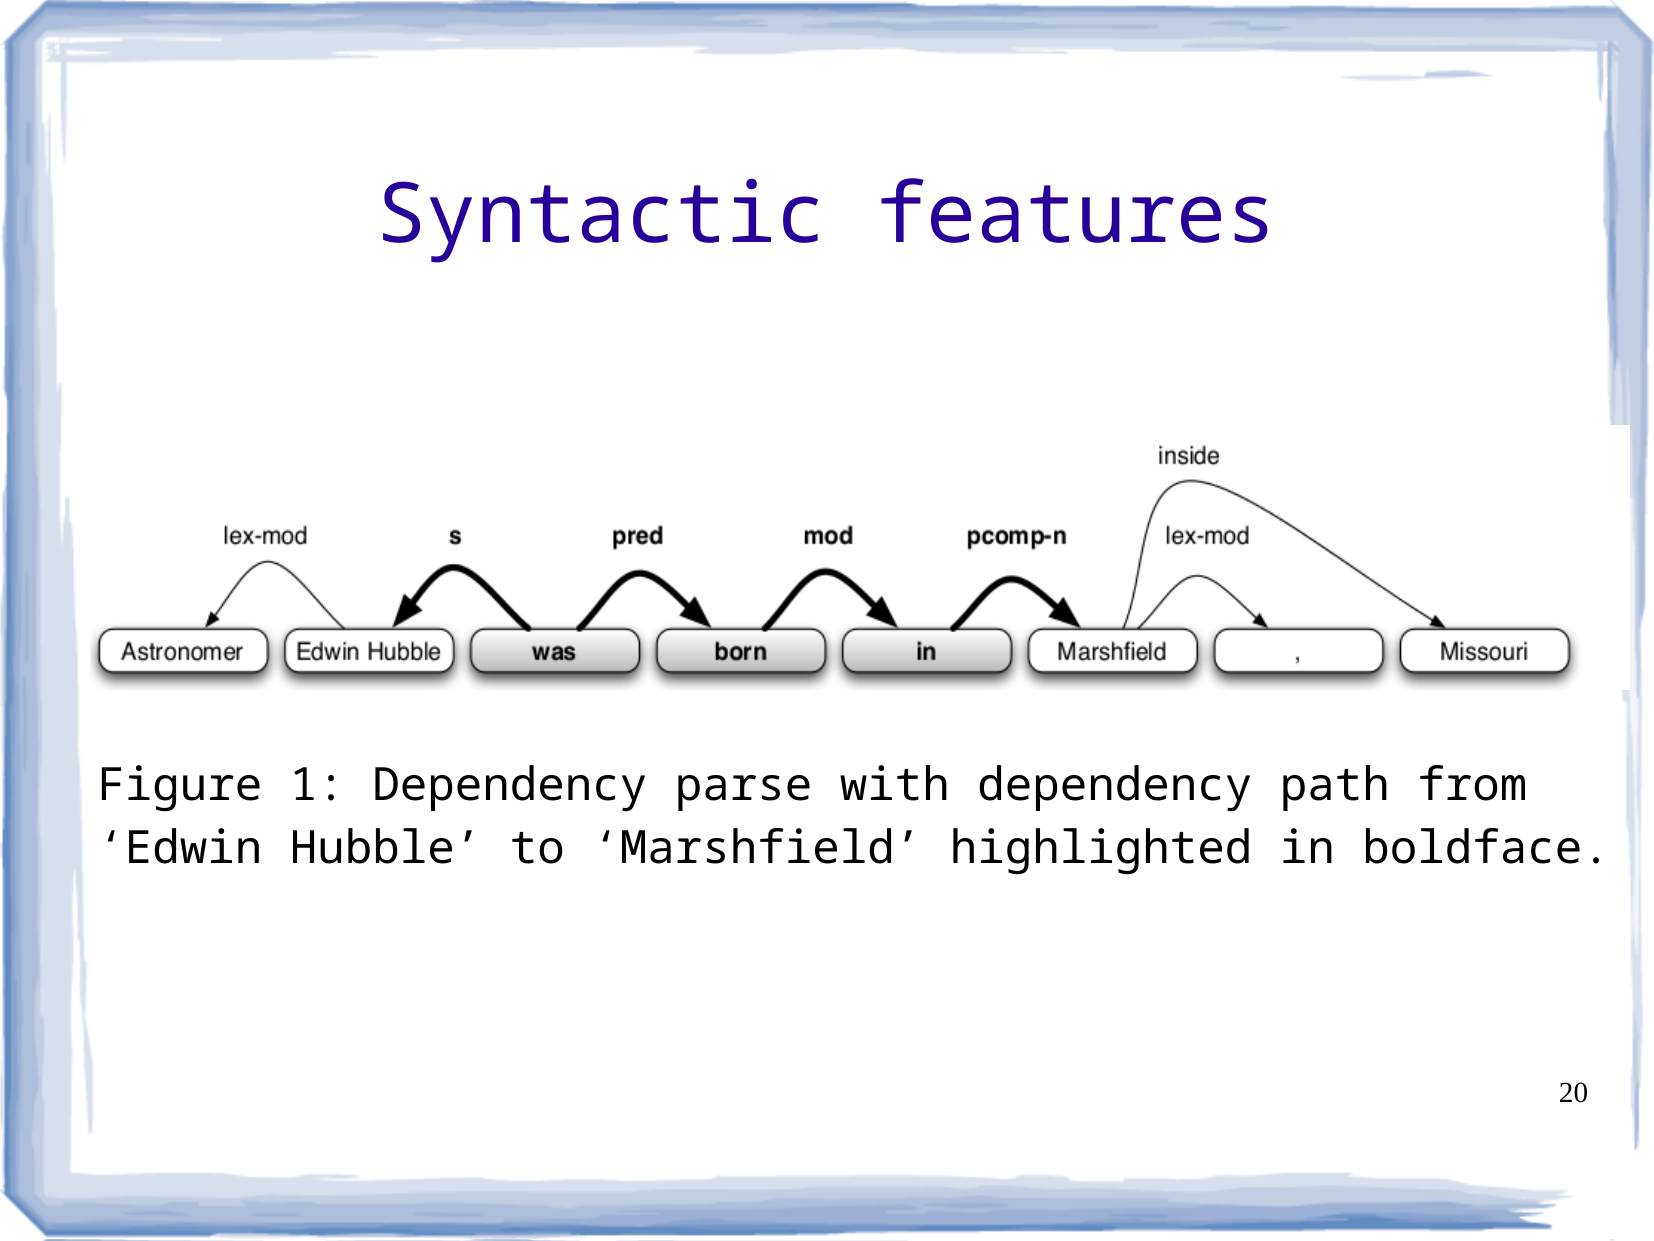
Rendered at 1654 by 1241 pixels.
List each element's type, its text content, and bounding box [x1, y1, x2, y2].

text_box Figure 1: Dependency parse with dependency path from ‘Edwin Hubble’ to ‘Marshfield’ highlighted in boldface. [82, 744, 1654, 885]
picture [0, 0, 1654, 1241]
title Syntactic features [82, 49, 1571, 257]
